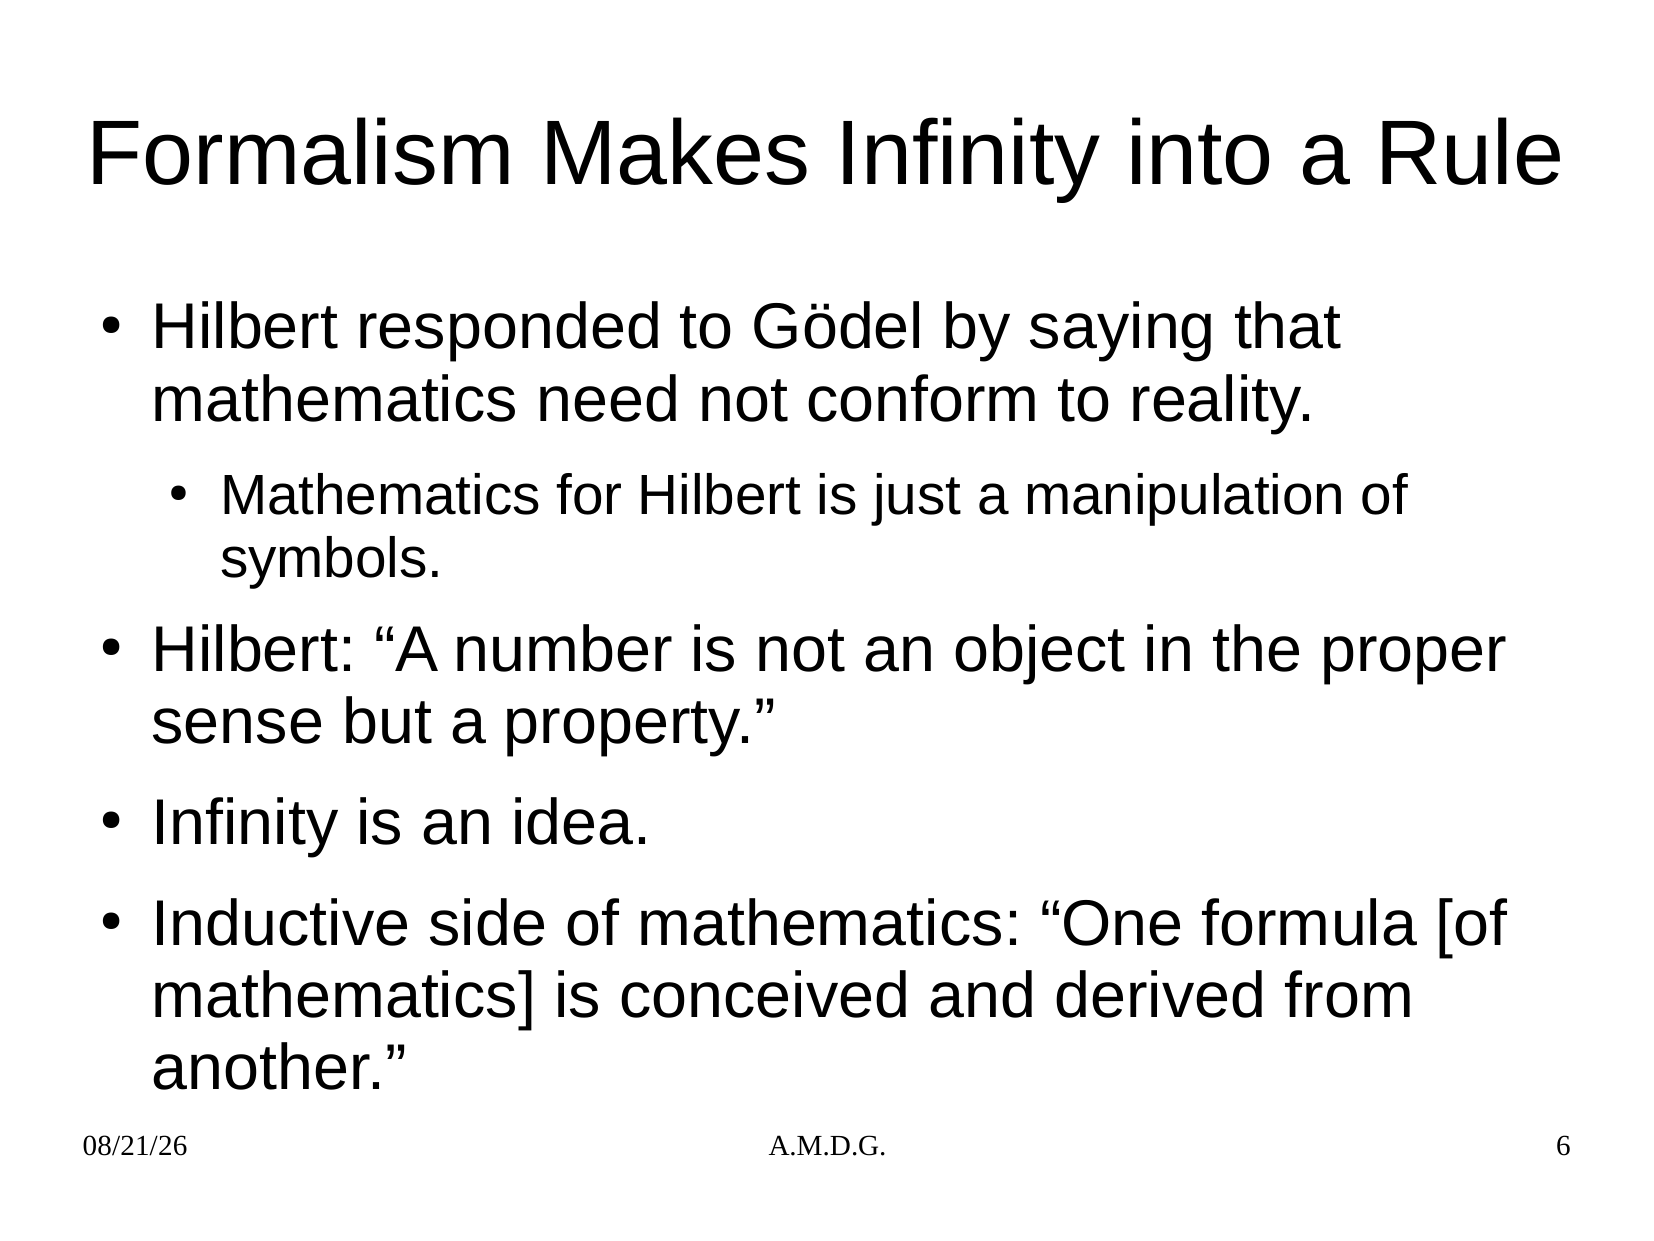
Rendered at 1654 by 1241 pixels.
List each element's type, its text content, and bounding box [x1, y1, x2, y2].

title Formalism Makes Infinity into a Rule [82, 49, 1571, 257]
list Hilbert responded to Gödel by saying that mathematics need not conform to reality. Mathematics for Hilbert is just a manipulation of symbols. Hilbert: “A number is not an object in the proper sense but a property.” Infinity is an idea. Inductive side of mathematics: “One formula [of mathematics] is conceived and derived from another.” [82, 290, 1571, 1109]
